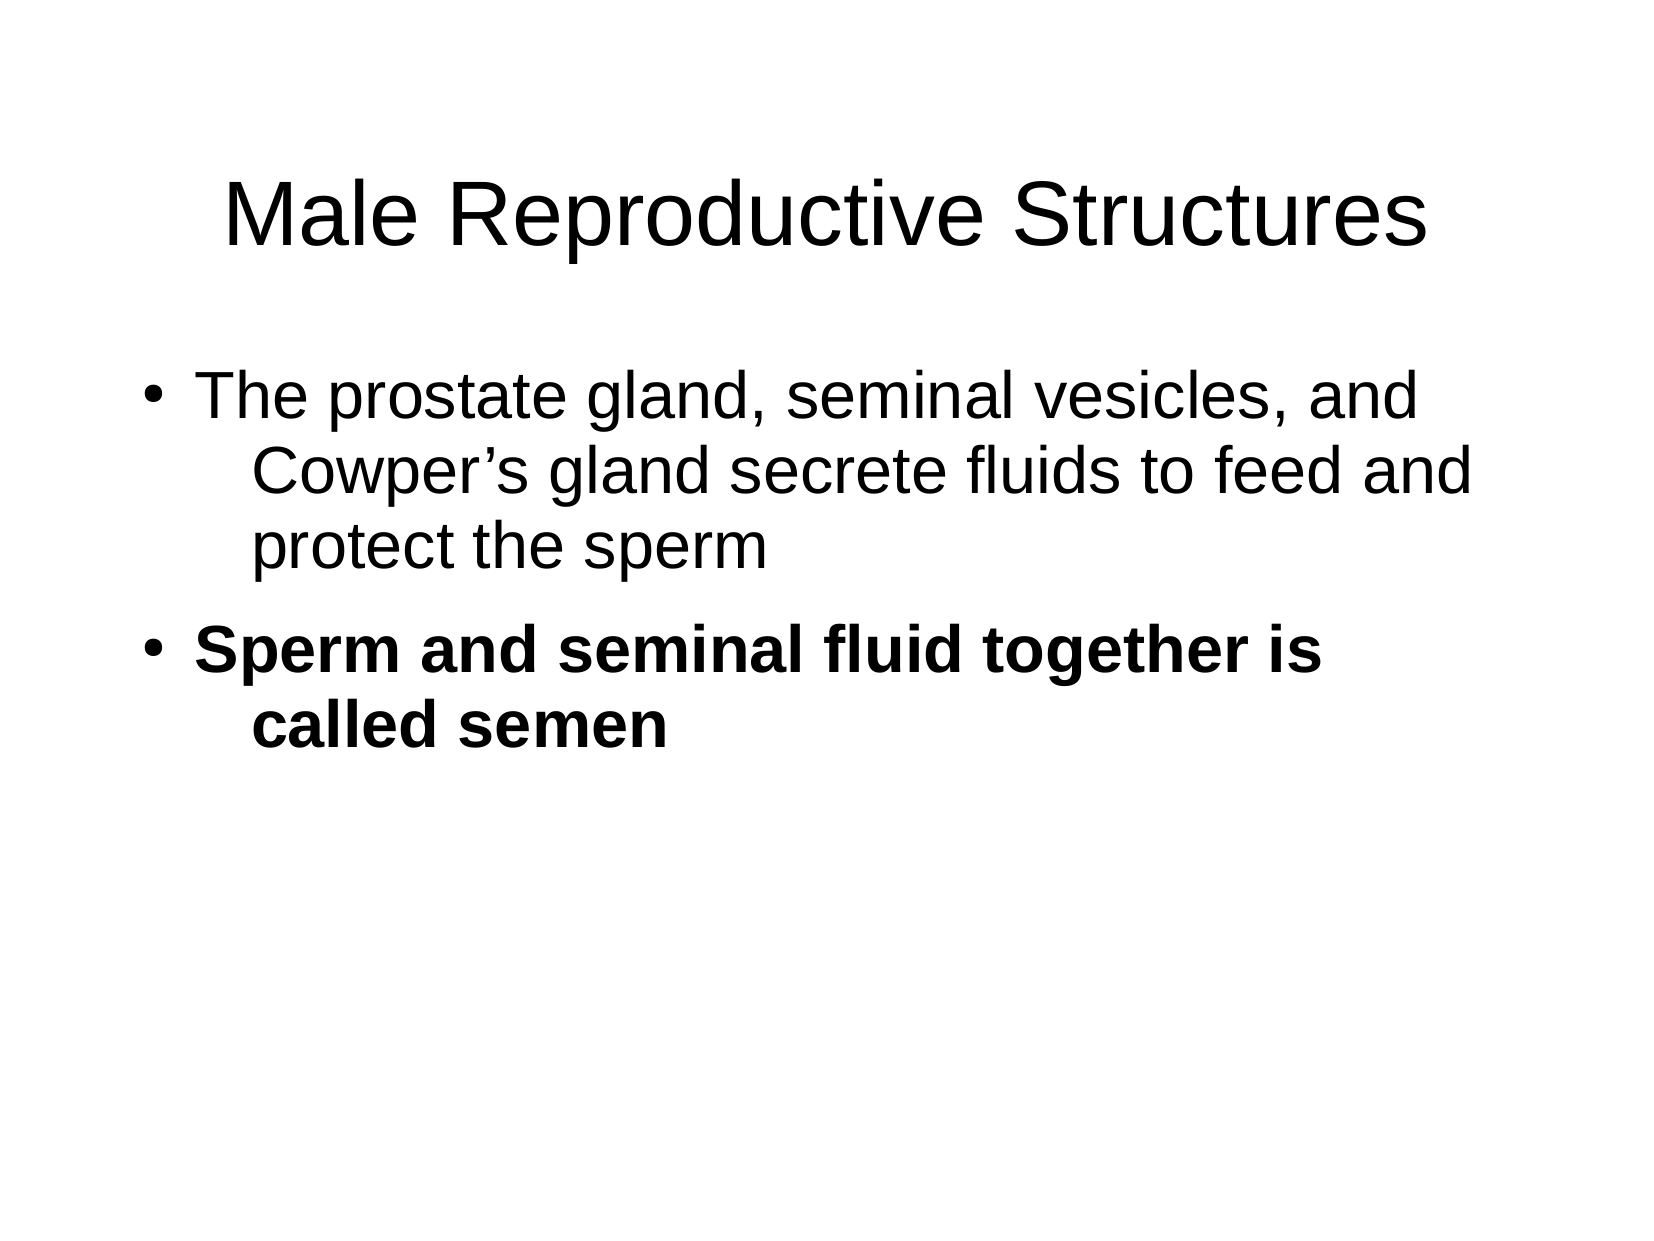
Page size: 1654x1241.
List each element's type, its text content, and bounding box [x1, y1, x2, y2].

title Male Reproductive Structures [124, 110, 1530, 317]
list The prostate gland, seminal vesicles, and Cowper’s gland secrete fluids to feed and protect the sperm Sperm and seminal fluid together is called semen [124, 358, 1530, 1088]
